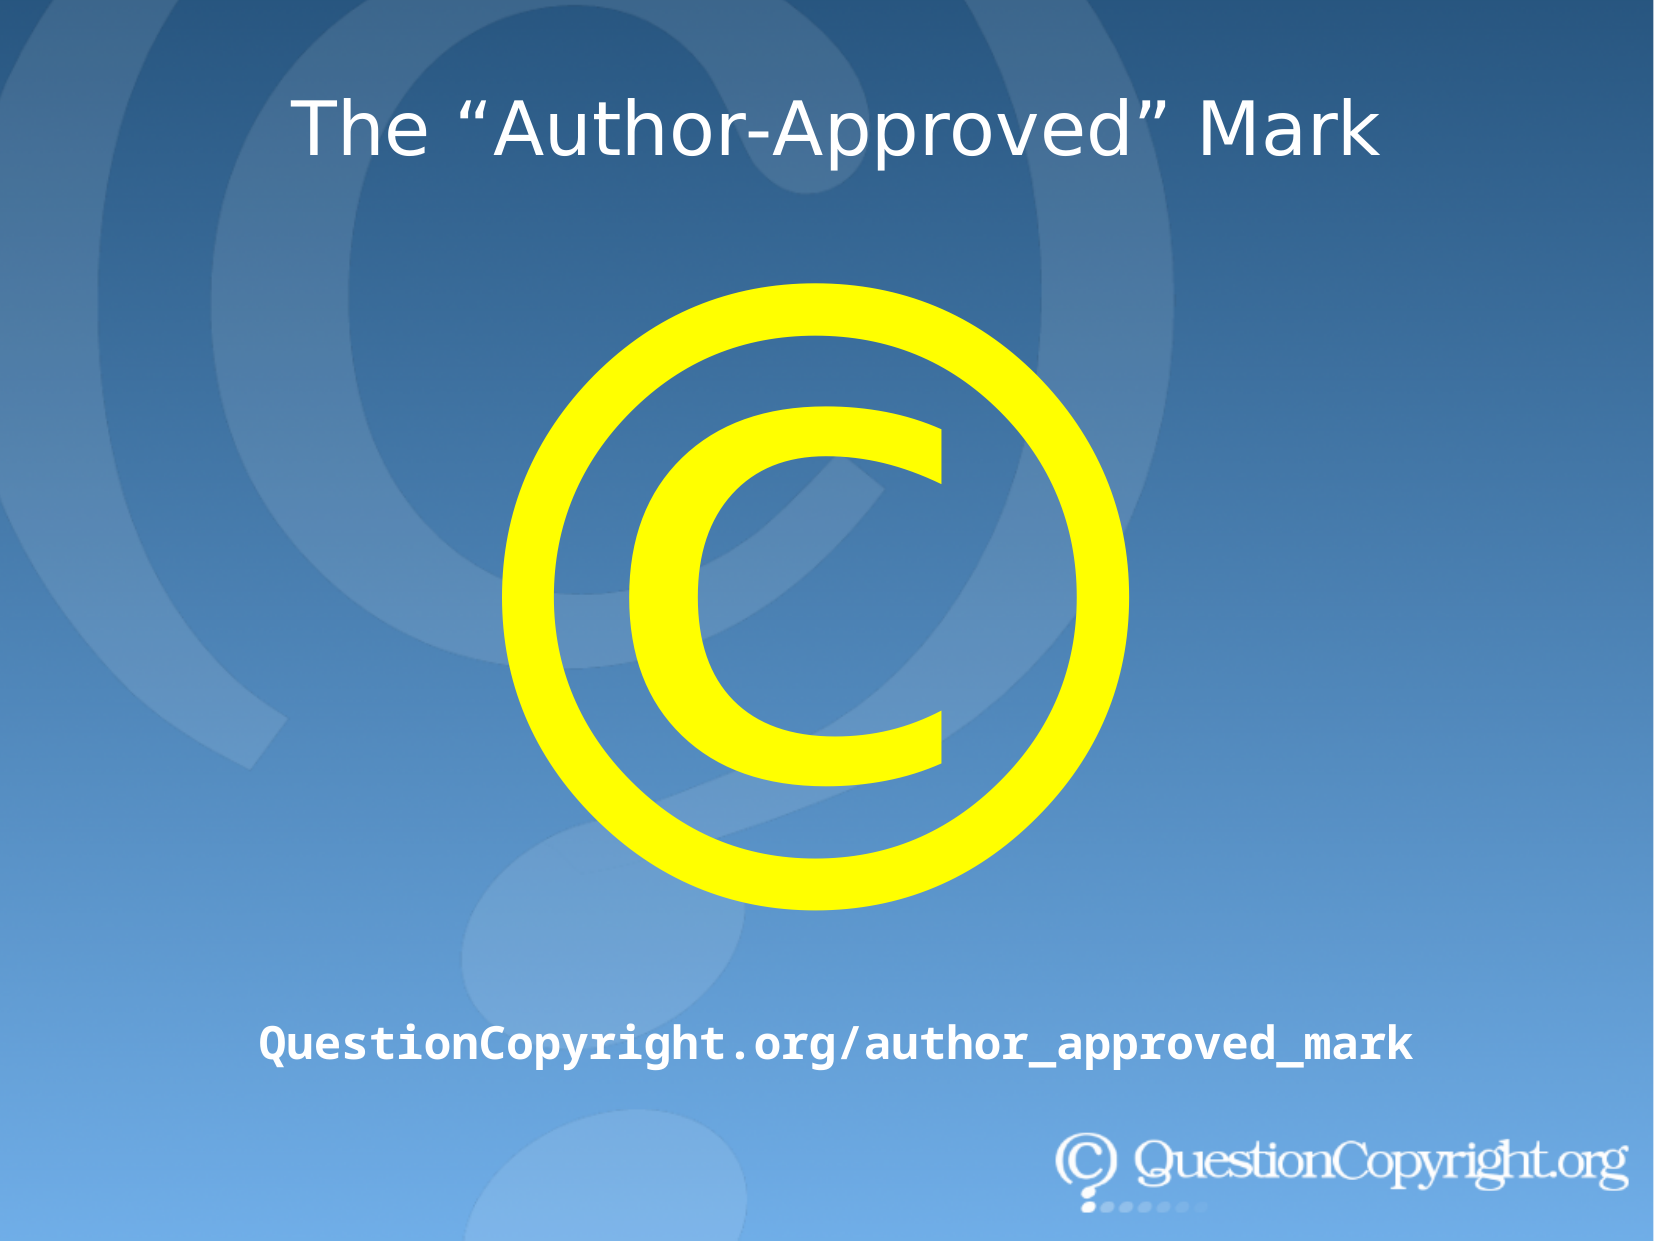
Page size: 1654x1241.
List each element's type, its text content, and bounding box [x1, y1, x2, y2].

text_box The “Author-Approved” Mark [277, 78, 487, 181]
text_box QuestionCopyright.org/author_approved_mark [244, 1003, 1429, 1074]
picture [0, 0, 1654, 1241]
text_box © [487, 1074, 1145, 1228]
text_box The “Author-Approved” Mark [1145, 78, 1397, 181]
text_box © [487, 0, 1145, 1003]
